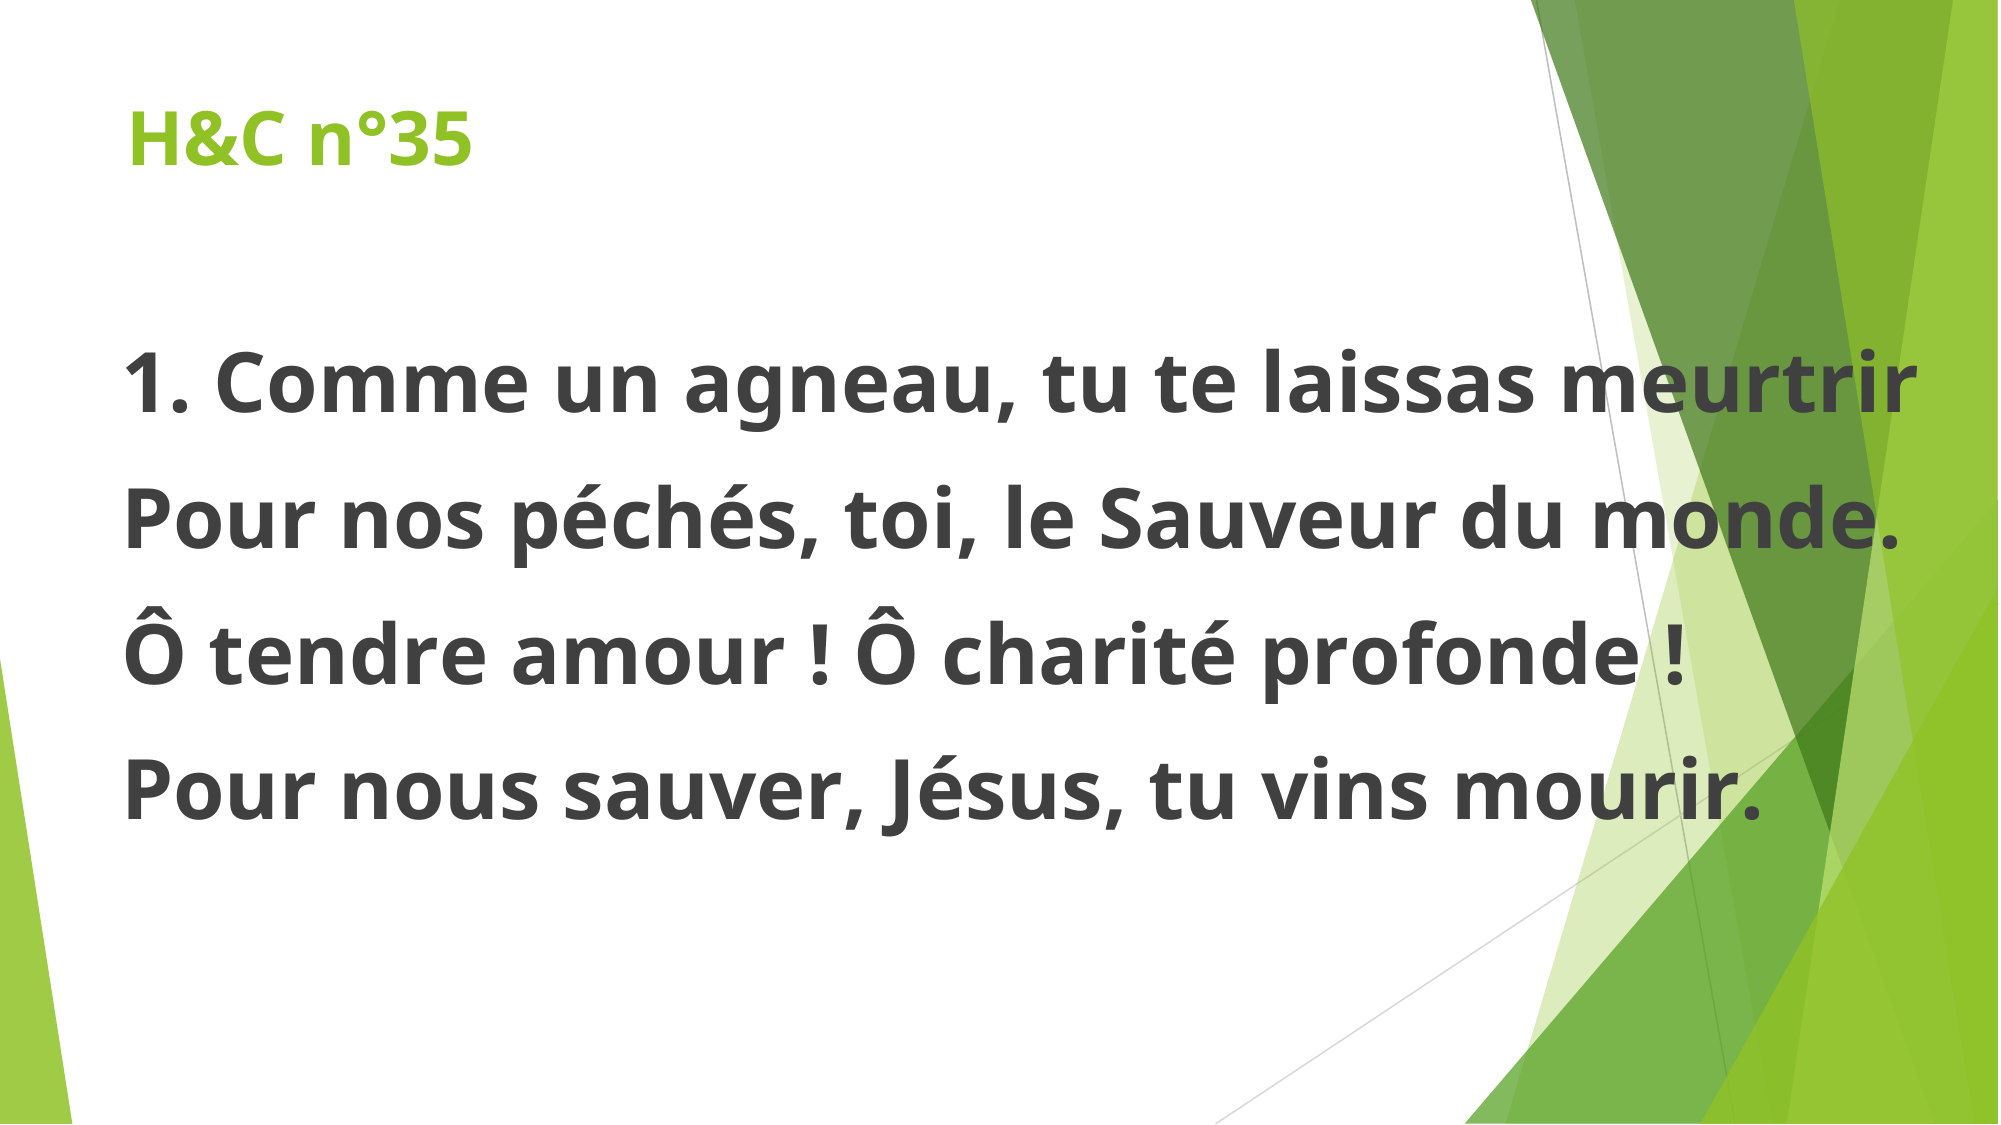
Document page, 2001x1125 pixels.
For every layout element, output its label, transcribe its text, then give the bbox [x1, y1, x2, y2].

text_box H&C n°35 [111, 82, 1522, 213]
text_box 1. Comme un agneau, tu te laissas meurtrir Pour nos péchés, toi, le Sauveur du monde. Ô tendre amour ! Ô charité profonde ! Pour nous sauver, Jésus, tu vins mourir. [106, 307, 1973, 1037]
